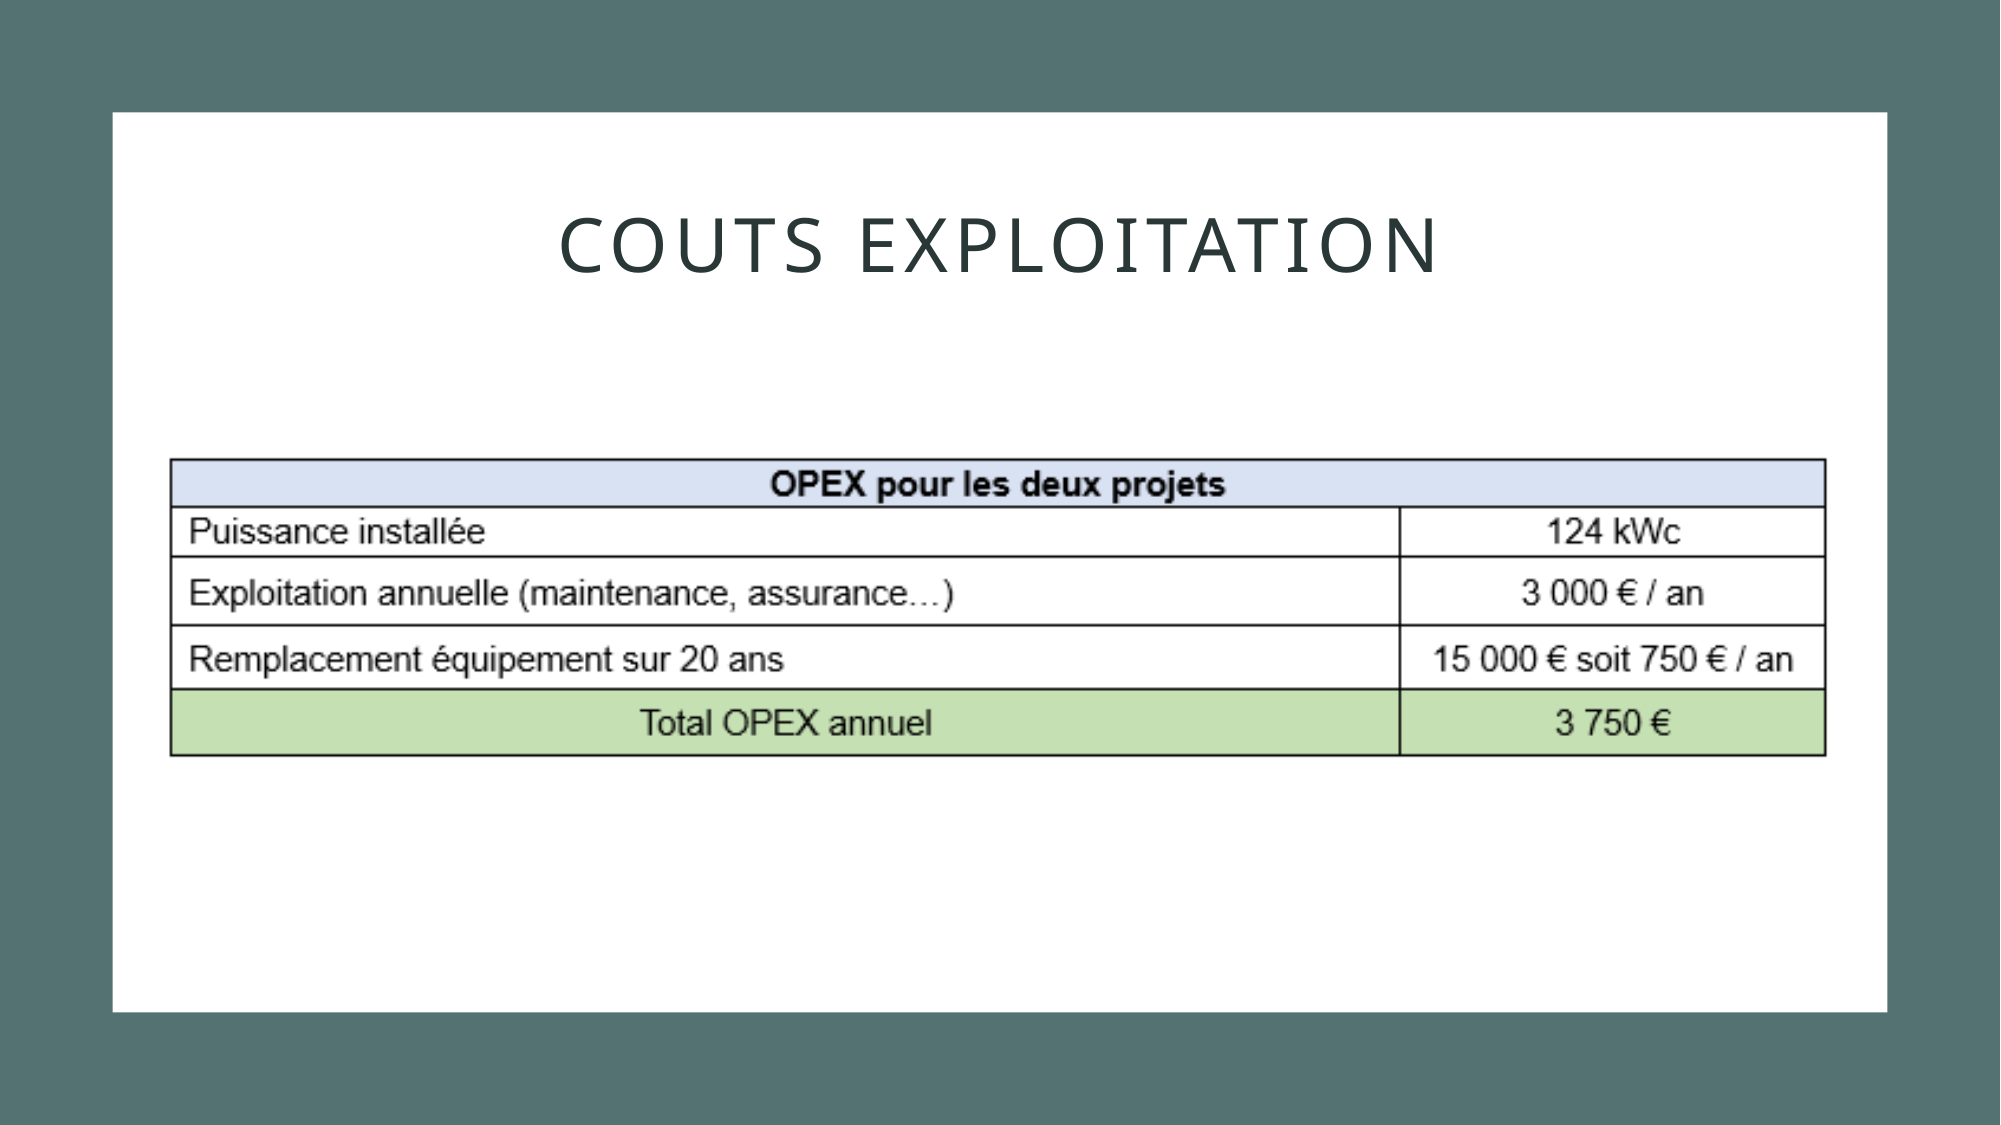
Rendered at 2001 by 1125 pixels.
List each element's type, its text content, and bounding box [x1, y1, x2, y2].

picture [161, 452, 1839, 762]
text_box [0, 0, 2000, 1125]
title Couts exploitation [333, 179, 1665, 297]
